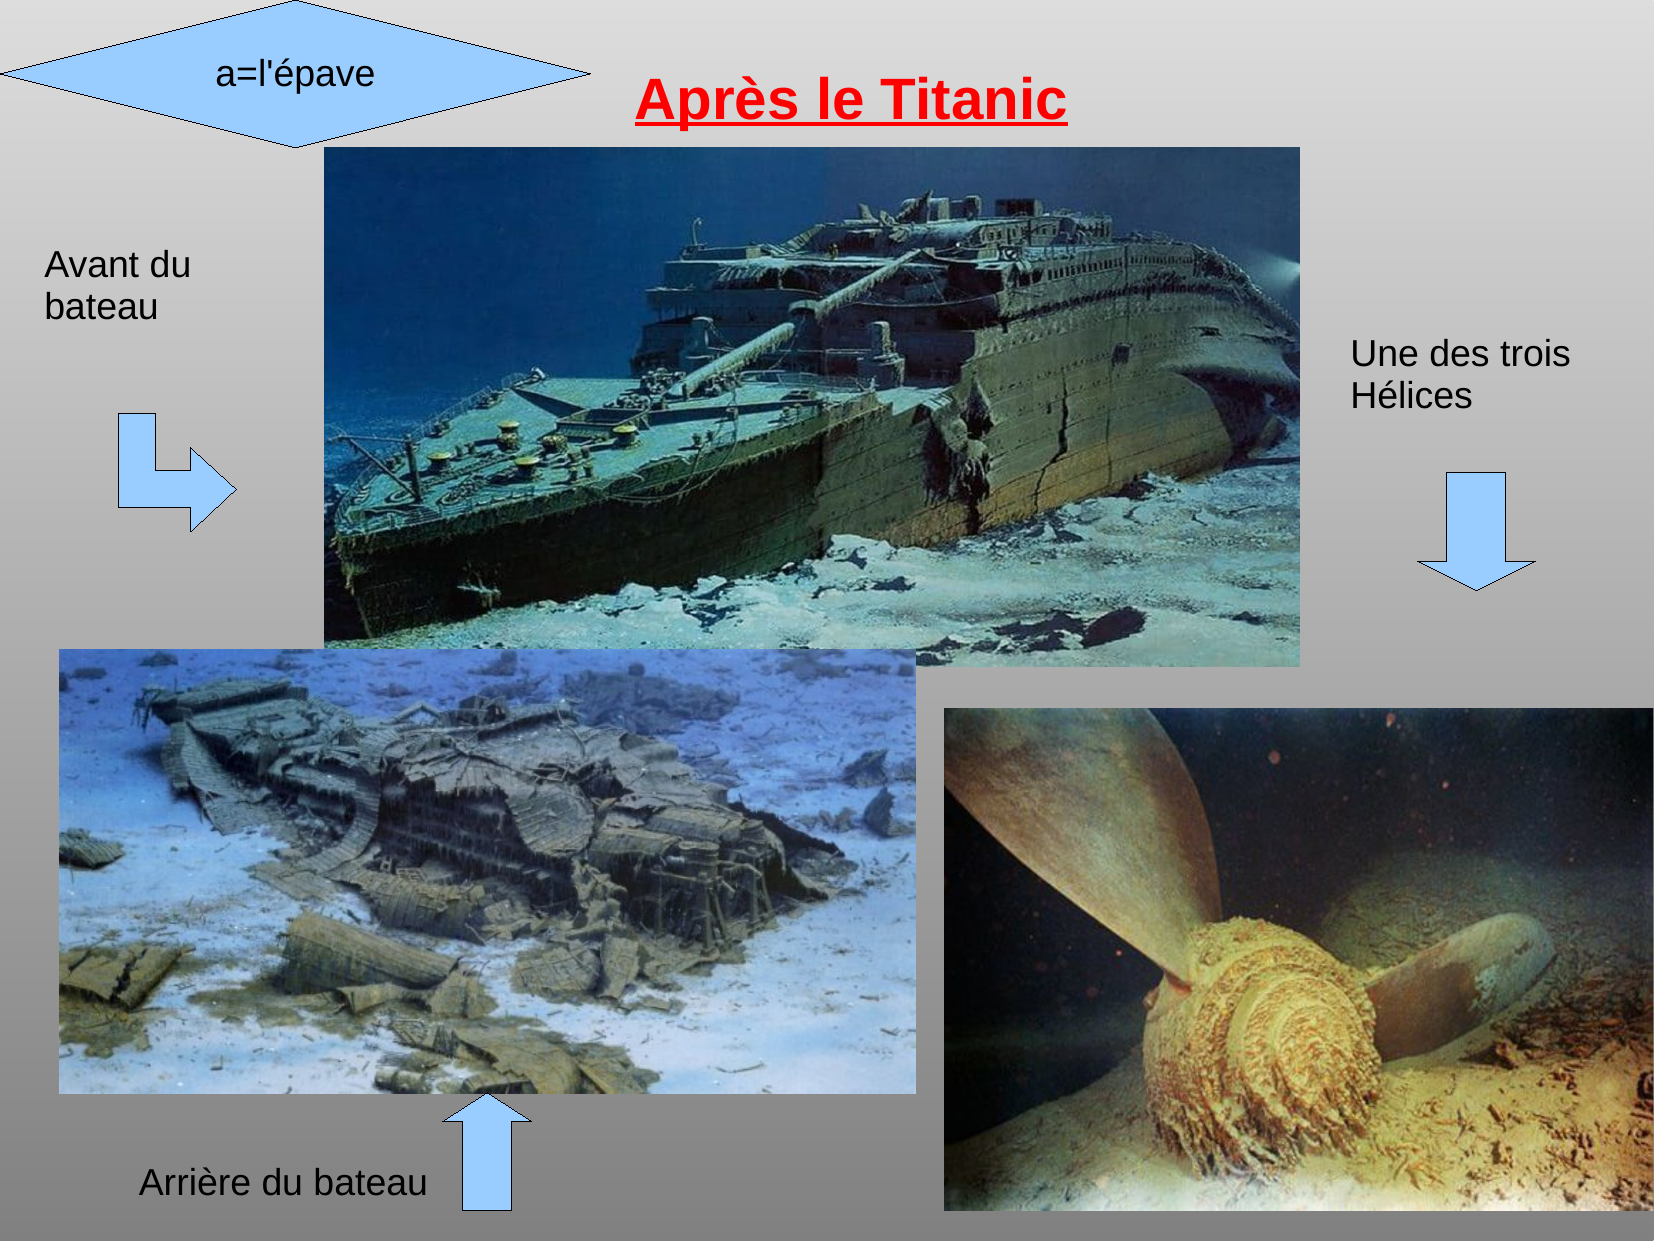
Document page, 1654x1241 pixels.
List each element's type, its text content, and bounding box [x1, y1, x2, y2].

text_box [442, 1092, 532, 1211]
text_box Après le Titanic [620, 59, 1084, 141]
text_box a=l'épave [0, 0, 591, 148]
text_box Avant du bateau [29, 236, 207, 336]
text_box [118, 413, 237, 532]
text_box Une des trois Hélices [1335, 324, 1586, 424]
text_box Arrière du bateau [124, 1153, 443, 1211]
picture [59, 147, 1300, 1094]
picture [944, 708, 1654, 1211]
text_box [1417, 472, 1536, 591]
